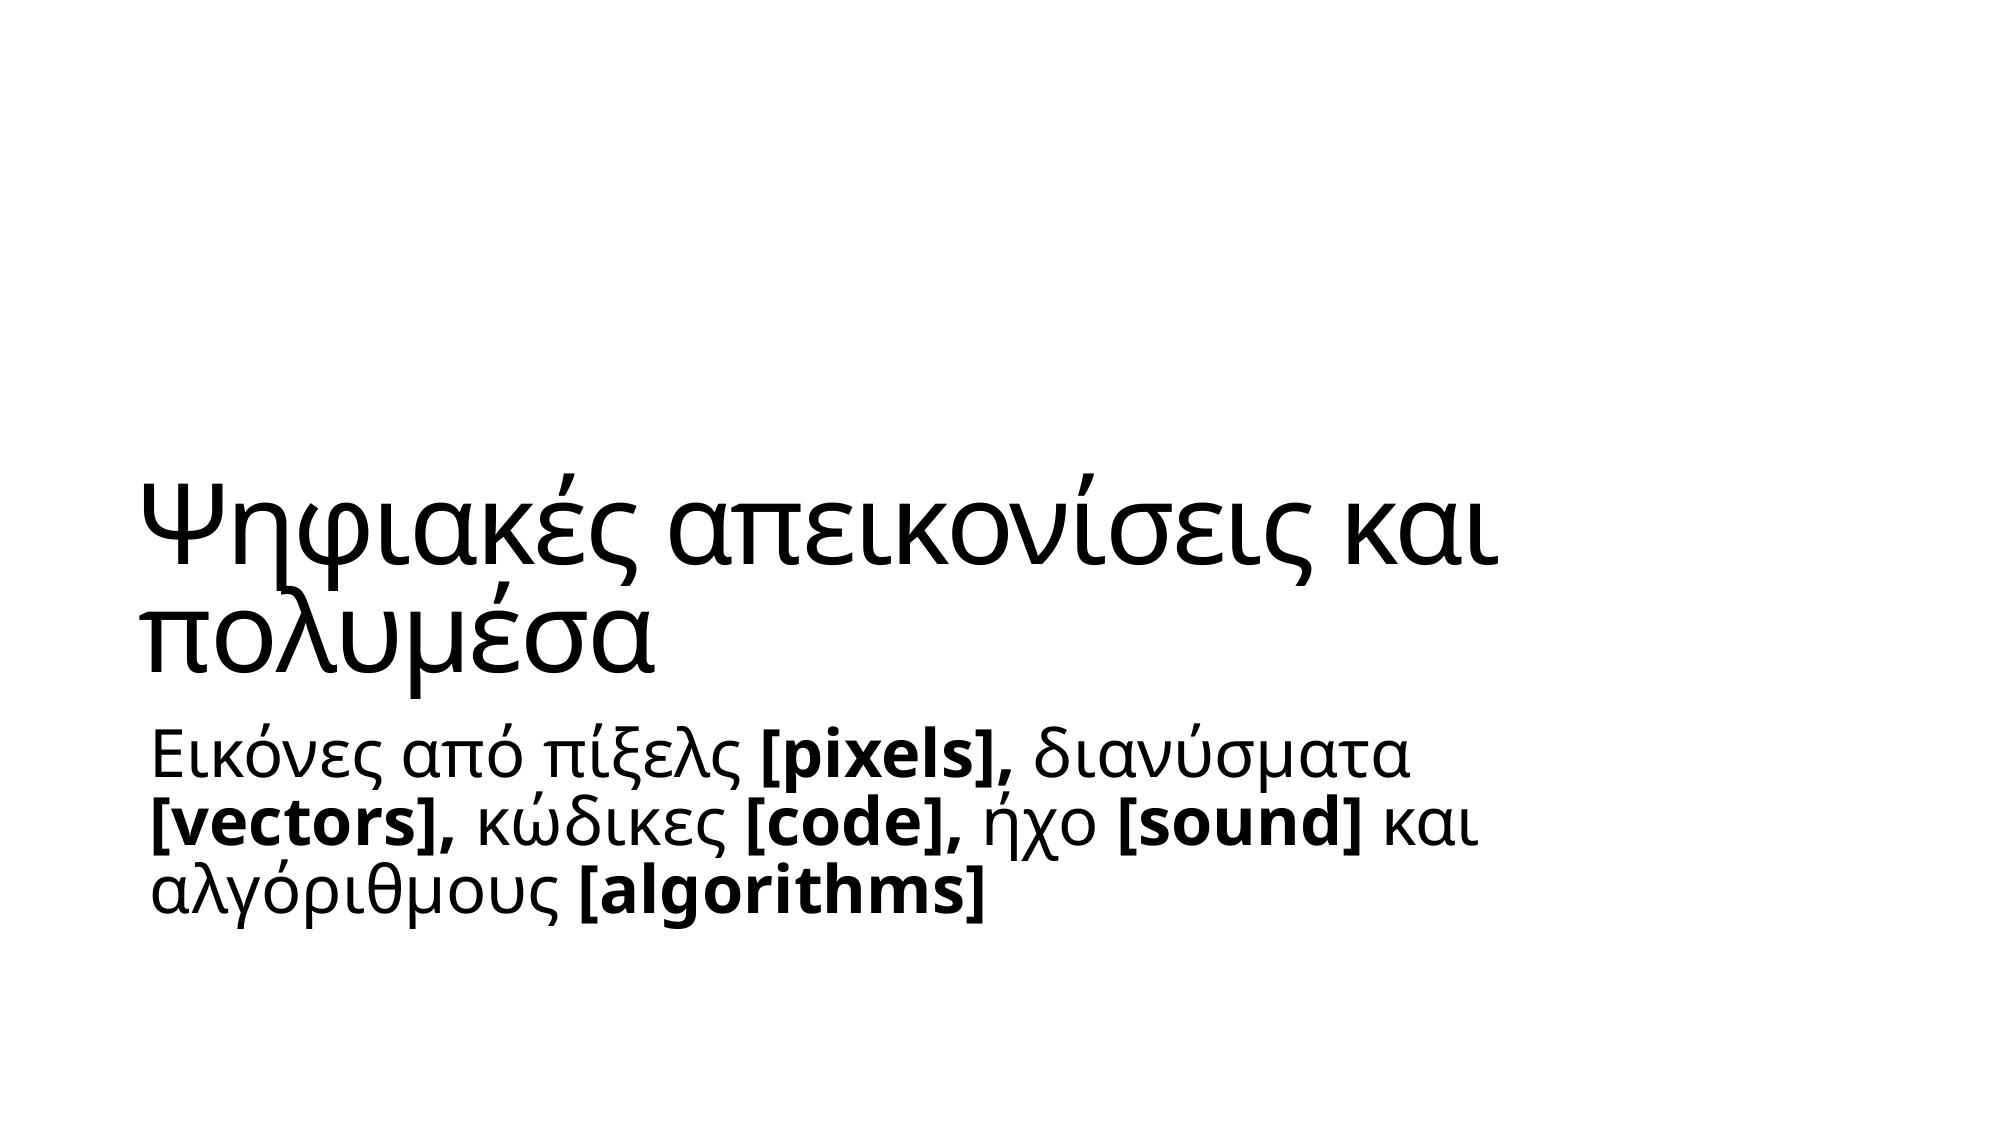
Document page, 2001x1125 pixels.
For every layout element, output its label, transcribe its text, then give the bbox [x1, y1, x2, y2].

text_box Ψηφιακές απεικονίσεις και πολυμέσα [124, 151, 1893, 702]
text_box Εικόνες από πίξελς [pixels], διανύσματα [vectors], κώδικες [code], ήχο [sound] και αλγόριθμους [algorithms] [134, 715, 1649, 986]
